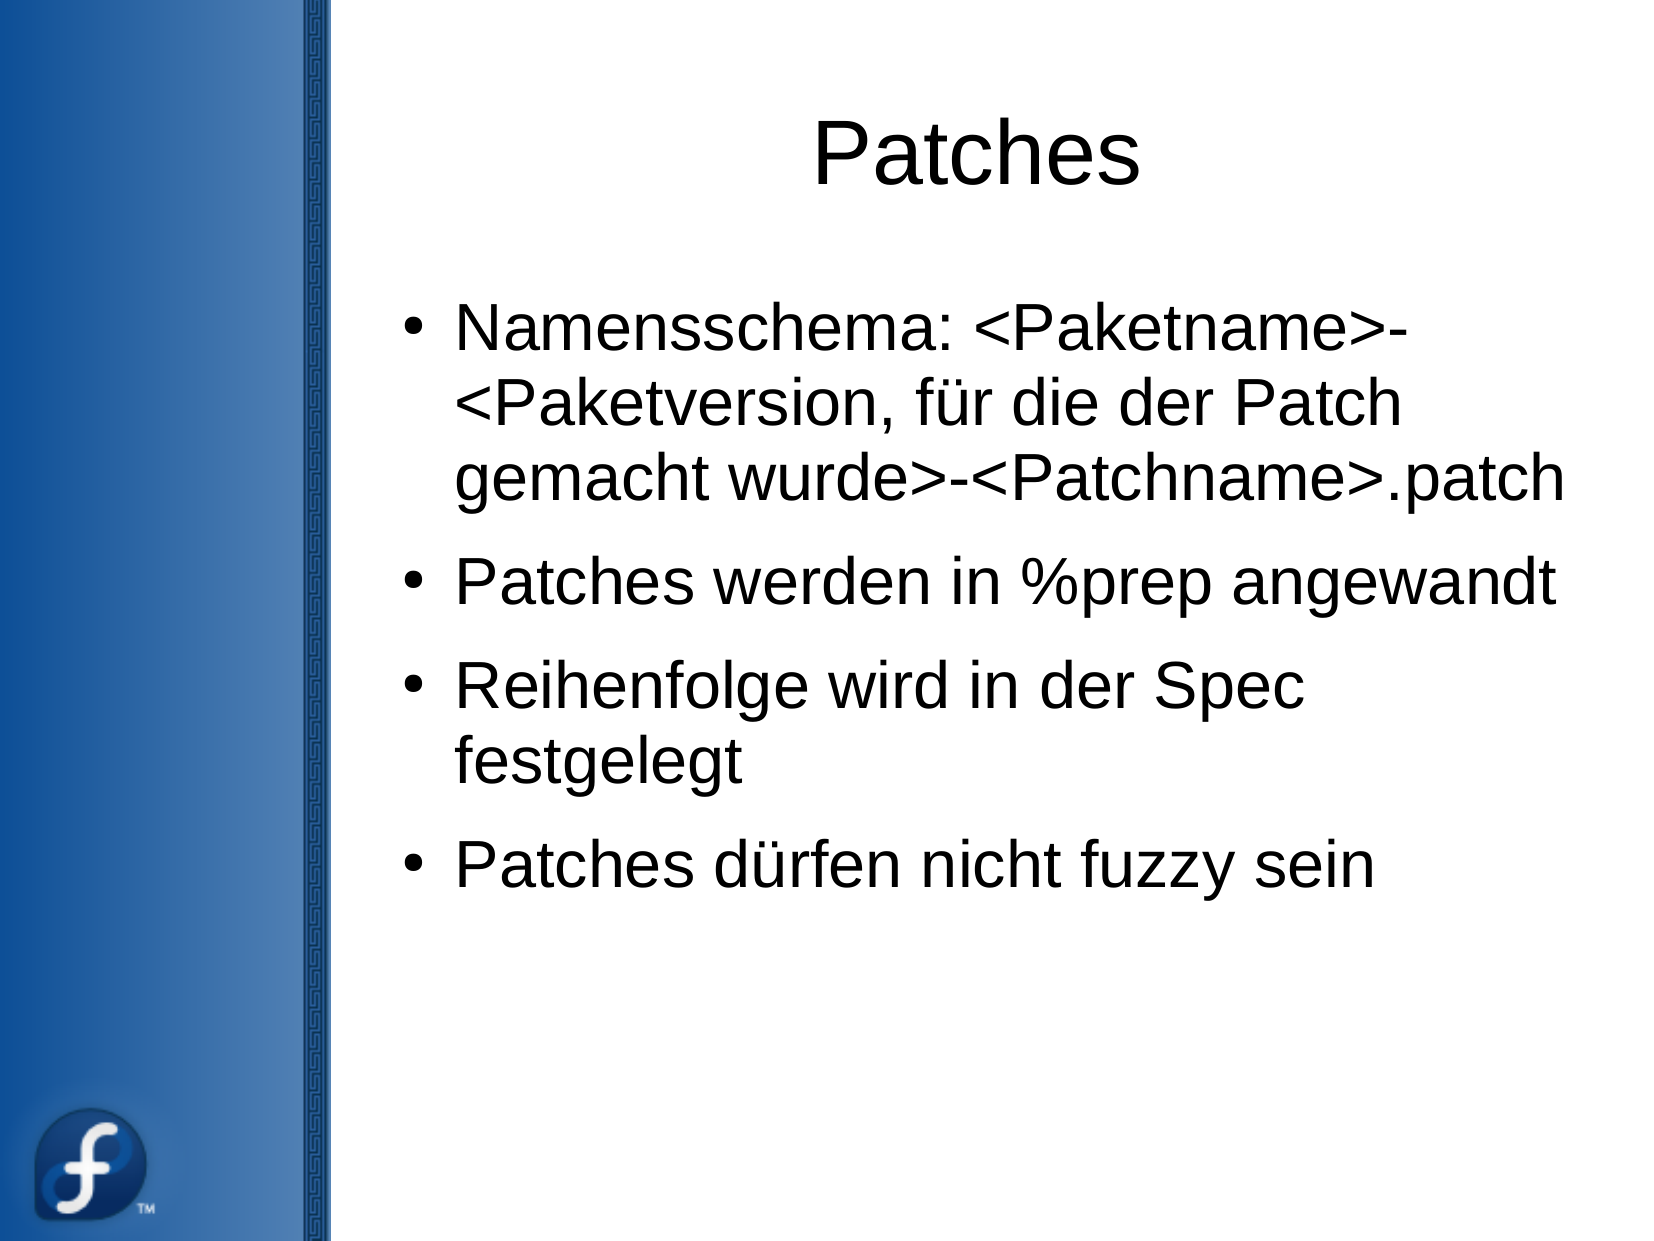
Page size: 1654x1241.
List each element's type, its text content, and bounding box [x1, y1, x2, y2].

list Namensschema: <Paketname>-<Paketversion, für die der Patch gemacht wurde>-<Patchname>.patch Patches werden in %prep angewandt Reihenfolge wird in der Spec festgelegt Patches dürfen nicht fuzzy sein [383, 290, 1571, 1094]
picture [0, 0, 331, 1241]
title Patches [383, 56, 1571, 250]
